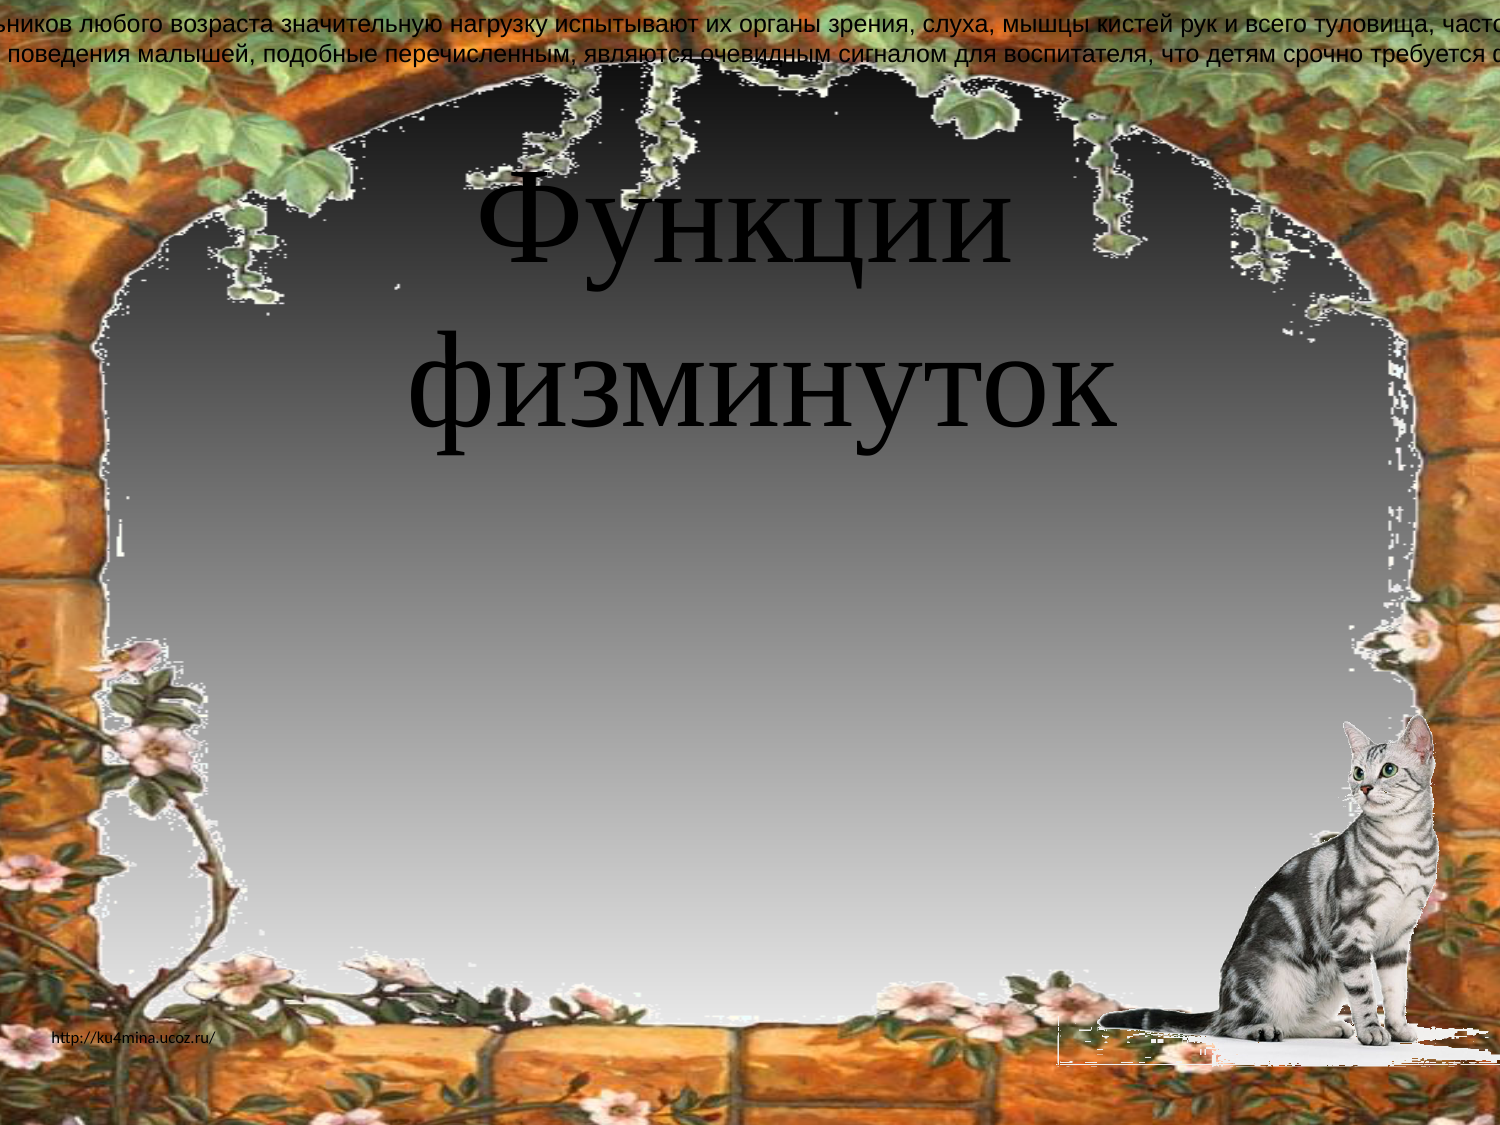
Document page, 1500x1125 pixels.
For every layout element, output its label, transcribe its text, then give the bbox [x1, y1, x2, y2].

text_box По данным ученых-физиологов образовательная деятельность требует от детей большого нервного напряжения. Во время непосредственной образовательной деятельности у дошкольников любого возраста значительную нагрузку испытывают их органы зрения, слуха, мышцы кистей рук и всего туловища, часто длительно находящегося в статическом положении. Внешними проявлениями утомления являются потеря интереса и внимания, ослабление памяти, снижение работоспособности. У некоторых детей излишняя подвижность сменяется вялостью: они начинают отворачиваться от воспитателя, потягиваться, зевать, переговариваться друг с другом. Малейшие признаки поведения малышей, подобные перечисленным, являются очевидным сигналом для воспитателя, что детям срочно требуется физминутка [0, 0, 1500, 75]
title Функции физминуток [257, 117, 1266, 786]
picture [0, 75, 1500, 1125]
